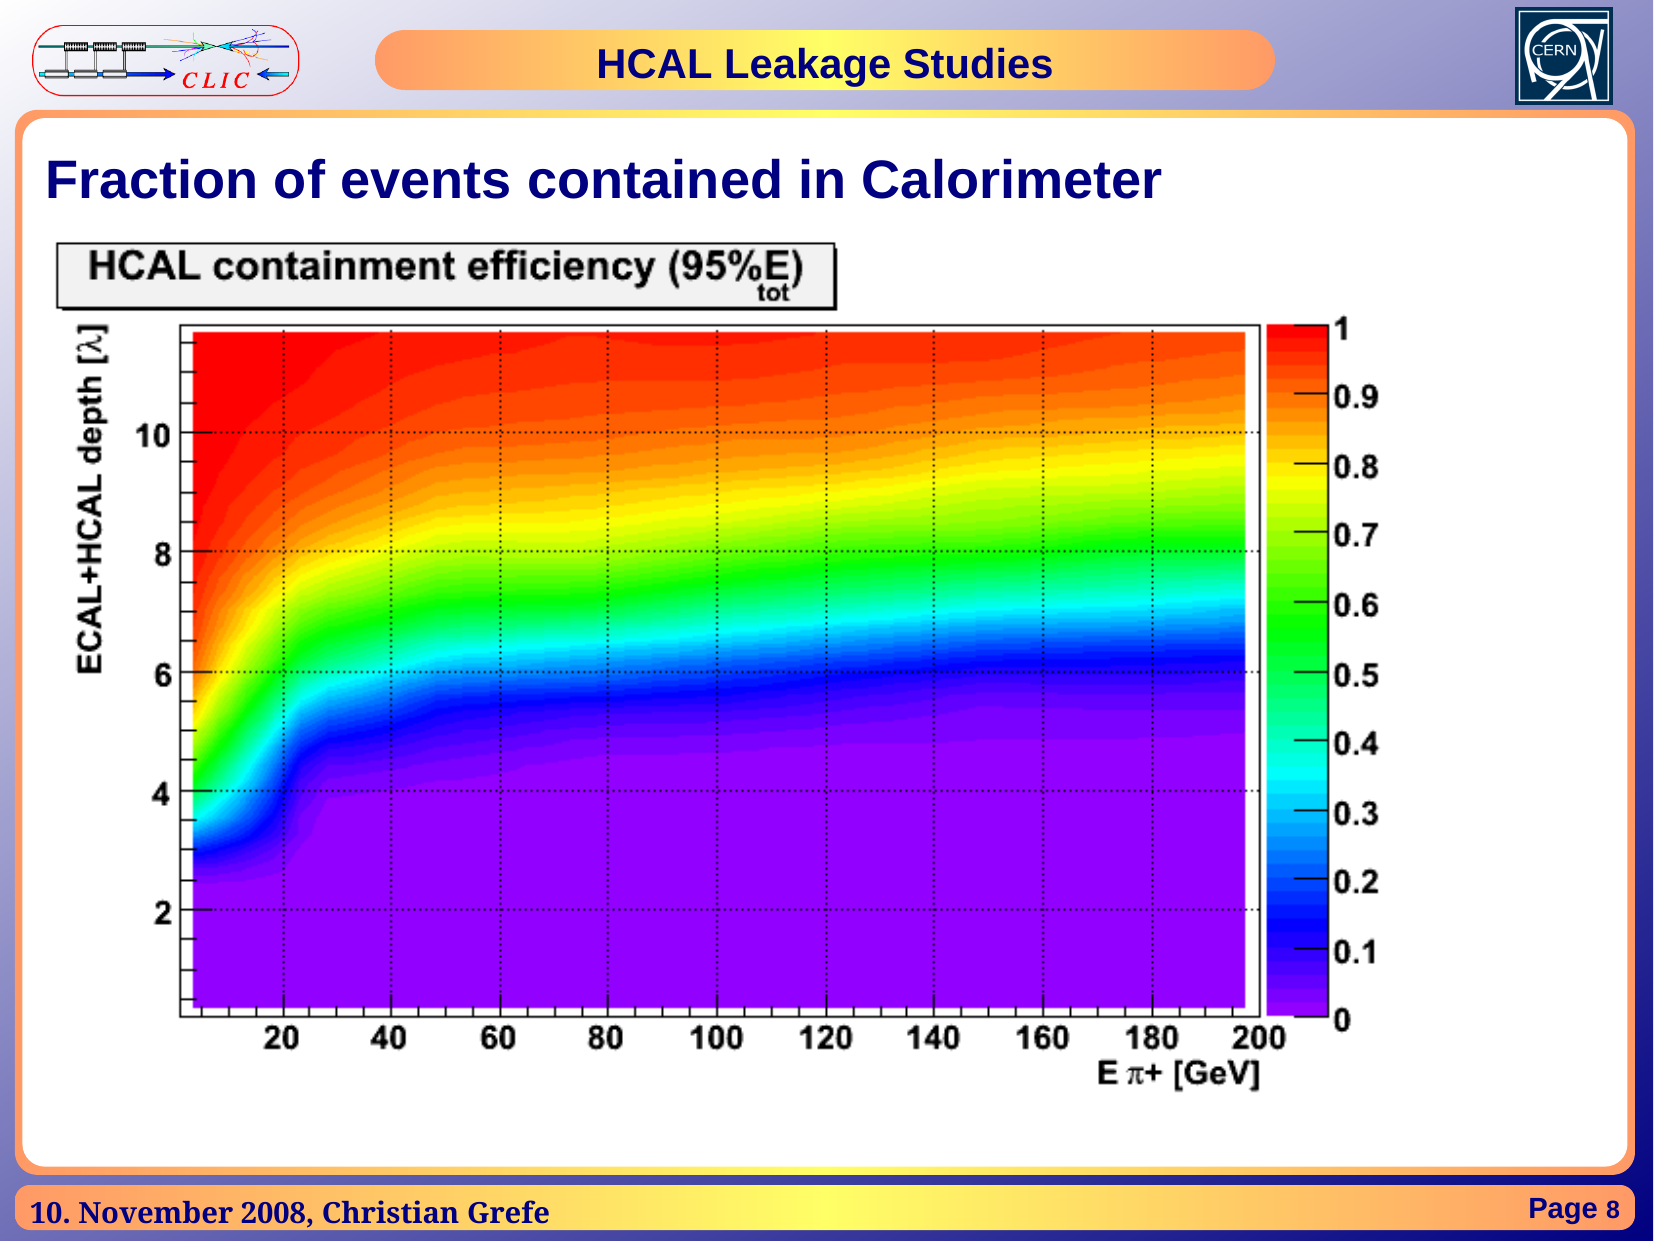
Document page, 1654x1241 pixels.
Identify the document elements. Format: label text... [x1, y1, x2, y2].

picture [1515, 7, 1613, 105]
picture [45, 239, 1396, 1104]
title Fraction of events contained in Calorimeter [45, 142, 1606, 218]
picture [30, 22, 301, 98]
